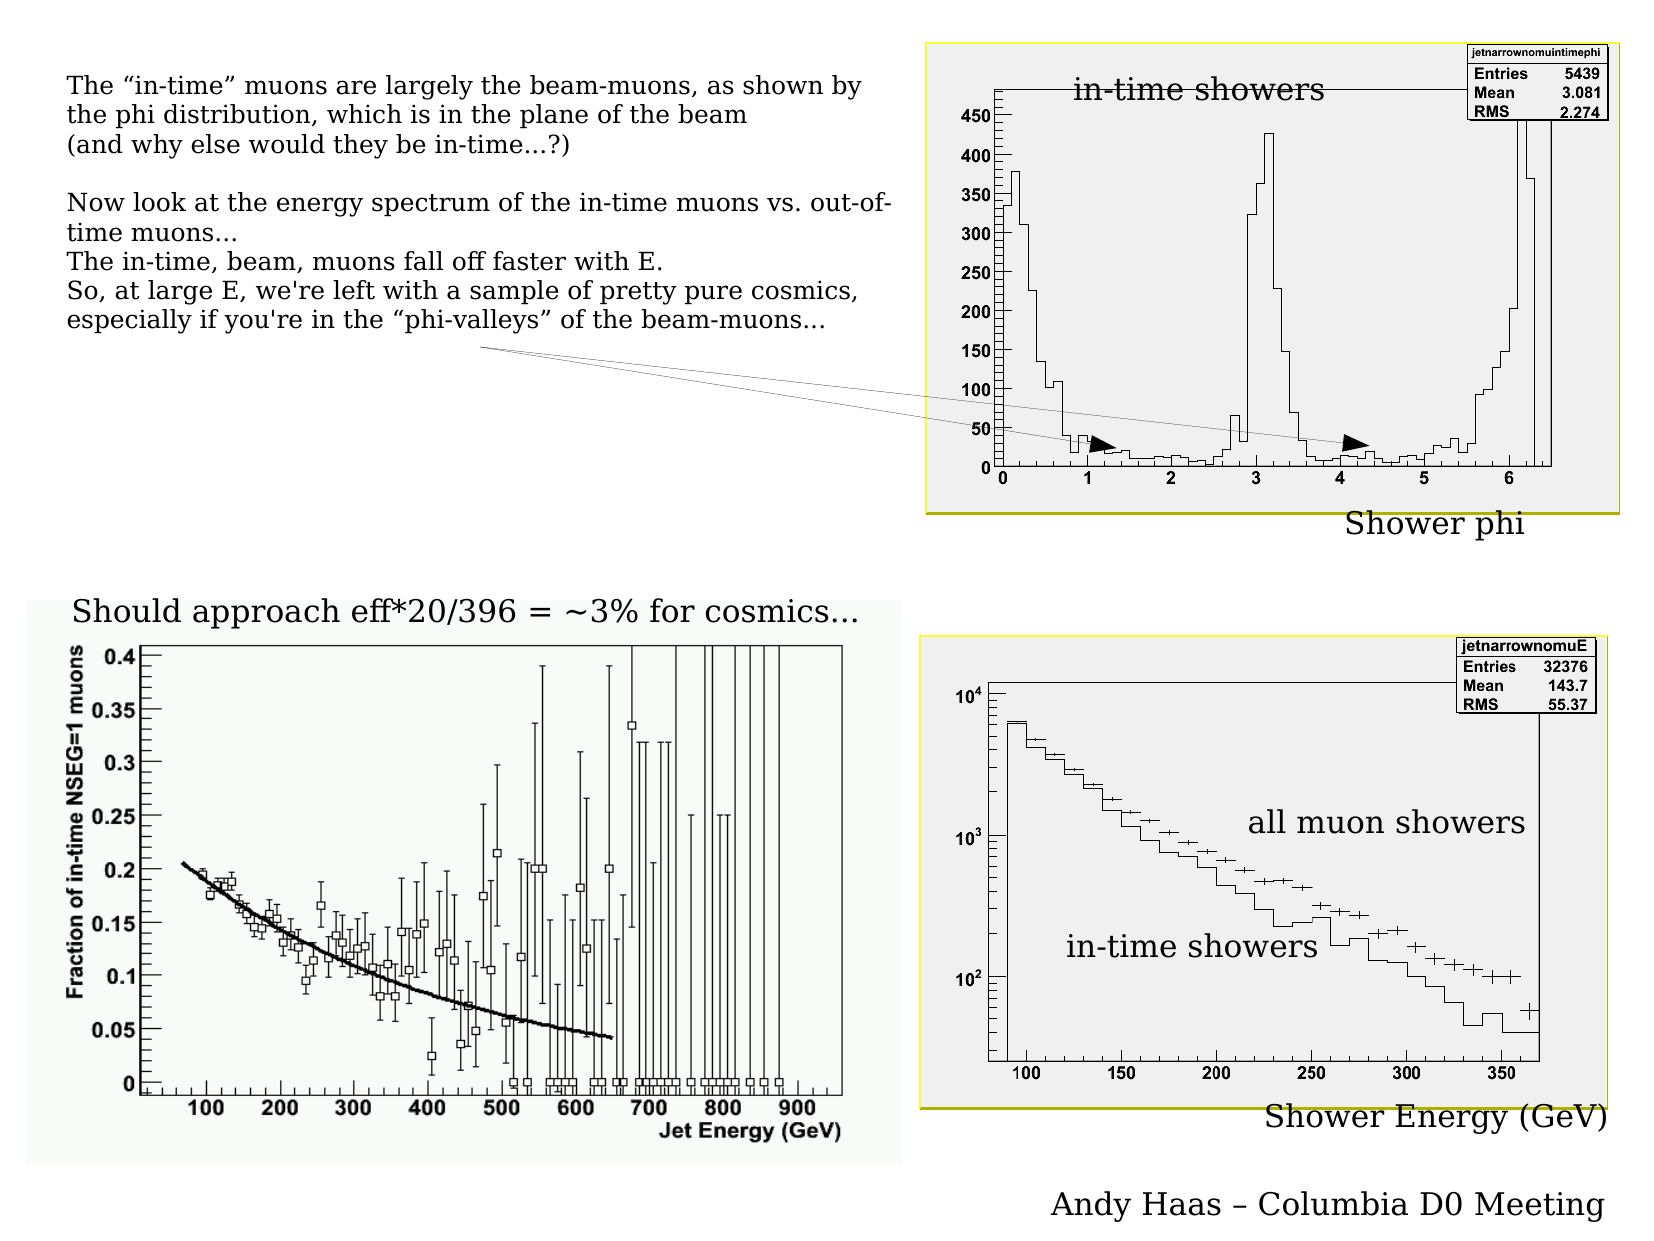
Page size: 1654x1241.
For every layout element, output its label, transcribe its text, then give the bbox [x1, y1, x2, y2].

text_box in-time showers [1066, 928, 1319, 965]
text_box Shower Energy (GeV) [1263, 1098, 1609, 1135]
text_box The “in-time” muons are largely the beam-muons, as shown by the phi distribution, which is in the plane of the beam (and why else would they be in-time...?) Now look at the energy spectrum of the in-time muons vs. out-of-time muons... The in-time, beam, muons fall off faster with E. So, at large E, we're left with a sample of pretty pure cosmics, especially if you're in the “phi-valleys” of the beam-muons... [525, 353, 906, 414]
picture [919, 635, 1608, 1110]
text_box Shower phi [1344, 505, 1525, 542]
text_box in-time showers [1073, 71, 1326, 108]
text_box Should approach eff*20/396 = ~3% for cosmics... [71, 593, 860, 631]
picture [26, 601, 902, 1165]
picture [925, 42, 1620, 515]
text_box all muon showers [1247, 804, 1526, 841]
text_box The “in-time” muons are largely the beam-muons, as shown by the phi distribution, which is in the plane of the beam (and why else would they be in-time...?) Now look at the energy spectrum of the in-time muons vs. out-of-time muons... The in-time, beam, muons fall off faster with E. So, at large E, we're left with a sample of pretty pure cosmics, especially if you're in the “phi-valleys” of the beam-muons... [66, 71, 906, 1120]
